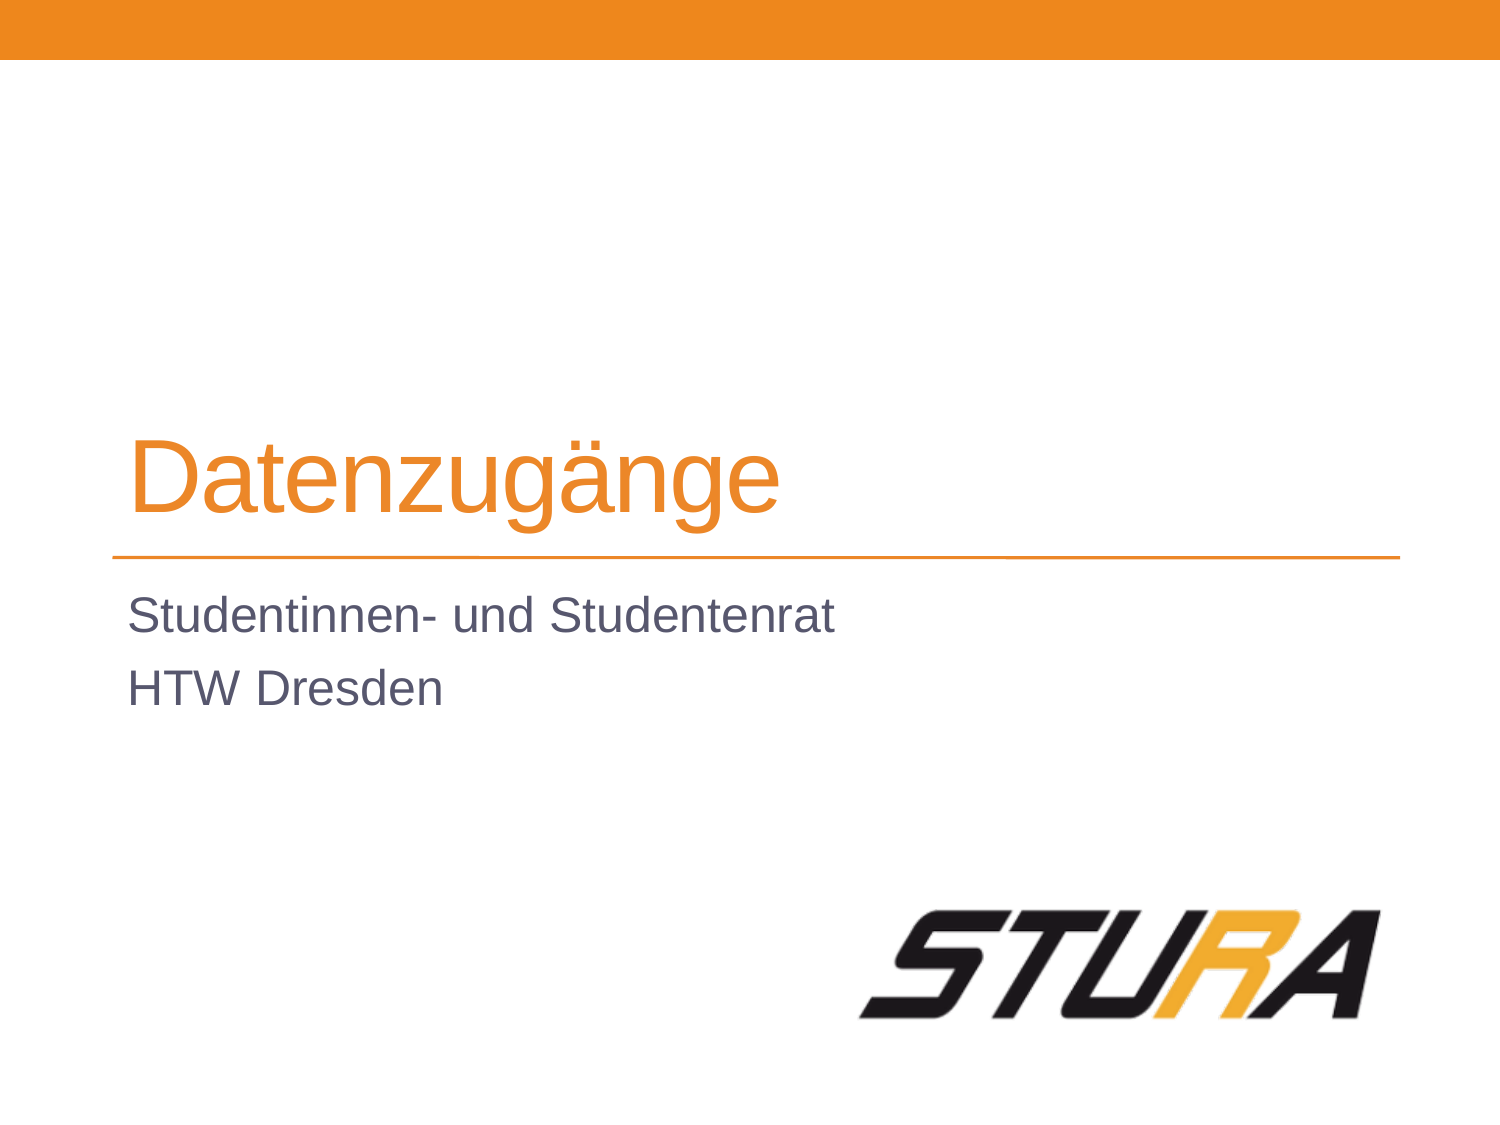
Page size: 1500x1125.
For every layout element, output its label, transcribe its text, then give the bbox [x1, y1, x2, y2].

subtitle Studentinnen- und Studentenrat HTW Dresden [112, 575, 1163, 863]
title Datenzugänge [112, 224, 1401, 542]
